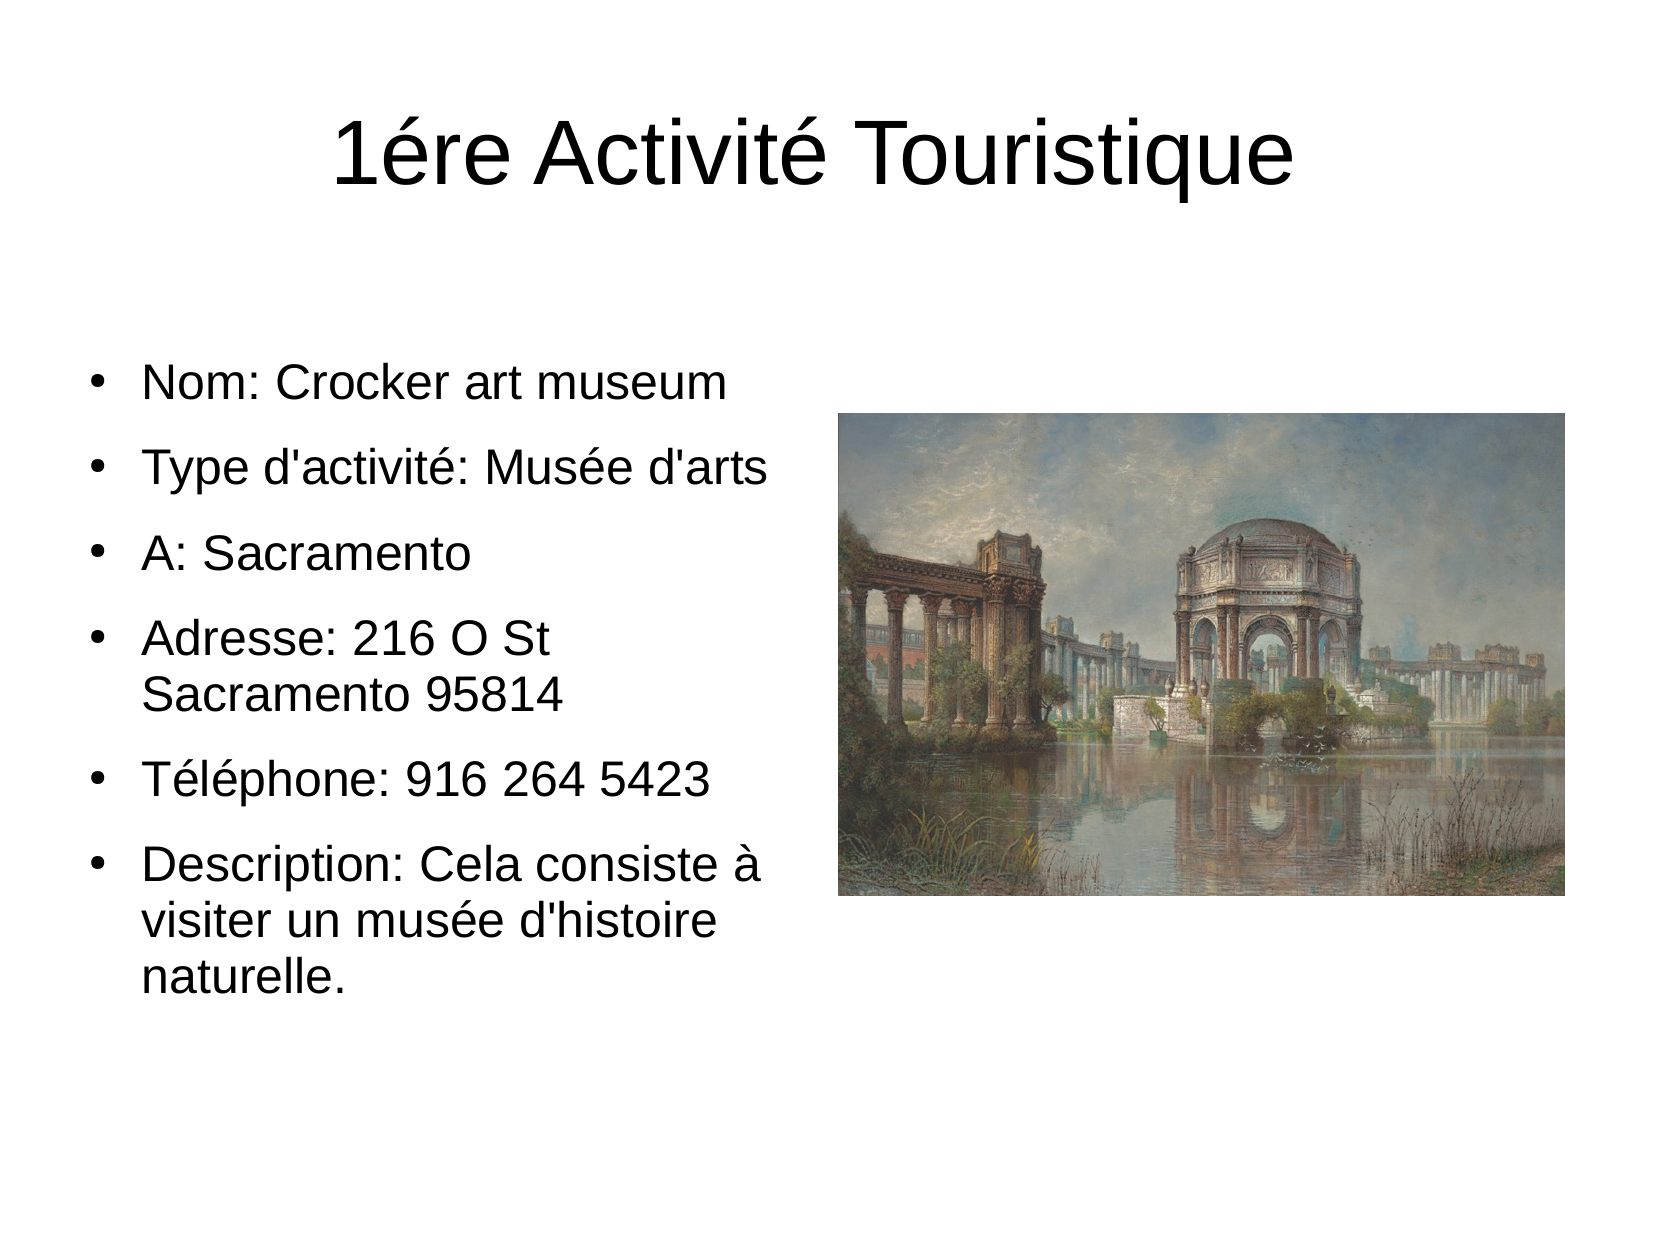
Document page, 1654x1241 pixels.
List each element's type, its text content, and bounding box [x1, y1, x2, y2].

picture [838, 413, 1565, 896]
list Nom: Crocker art museum Type d'activité: Musée d'arts A: Sacramento Adresse: 216 O St Sacramento 95814 Téléphone: 916 264 5423 Description: Cela consiste à visiter un musée d'histoire naturelle. [71, 354, 798, 1233]
title 1ére Activité Touristique [82, 56, 1571, 250]
